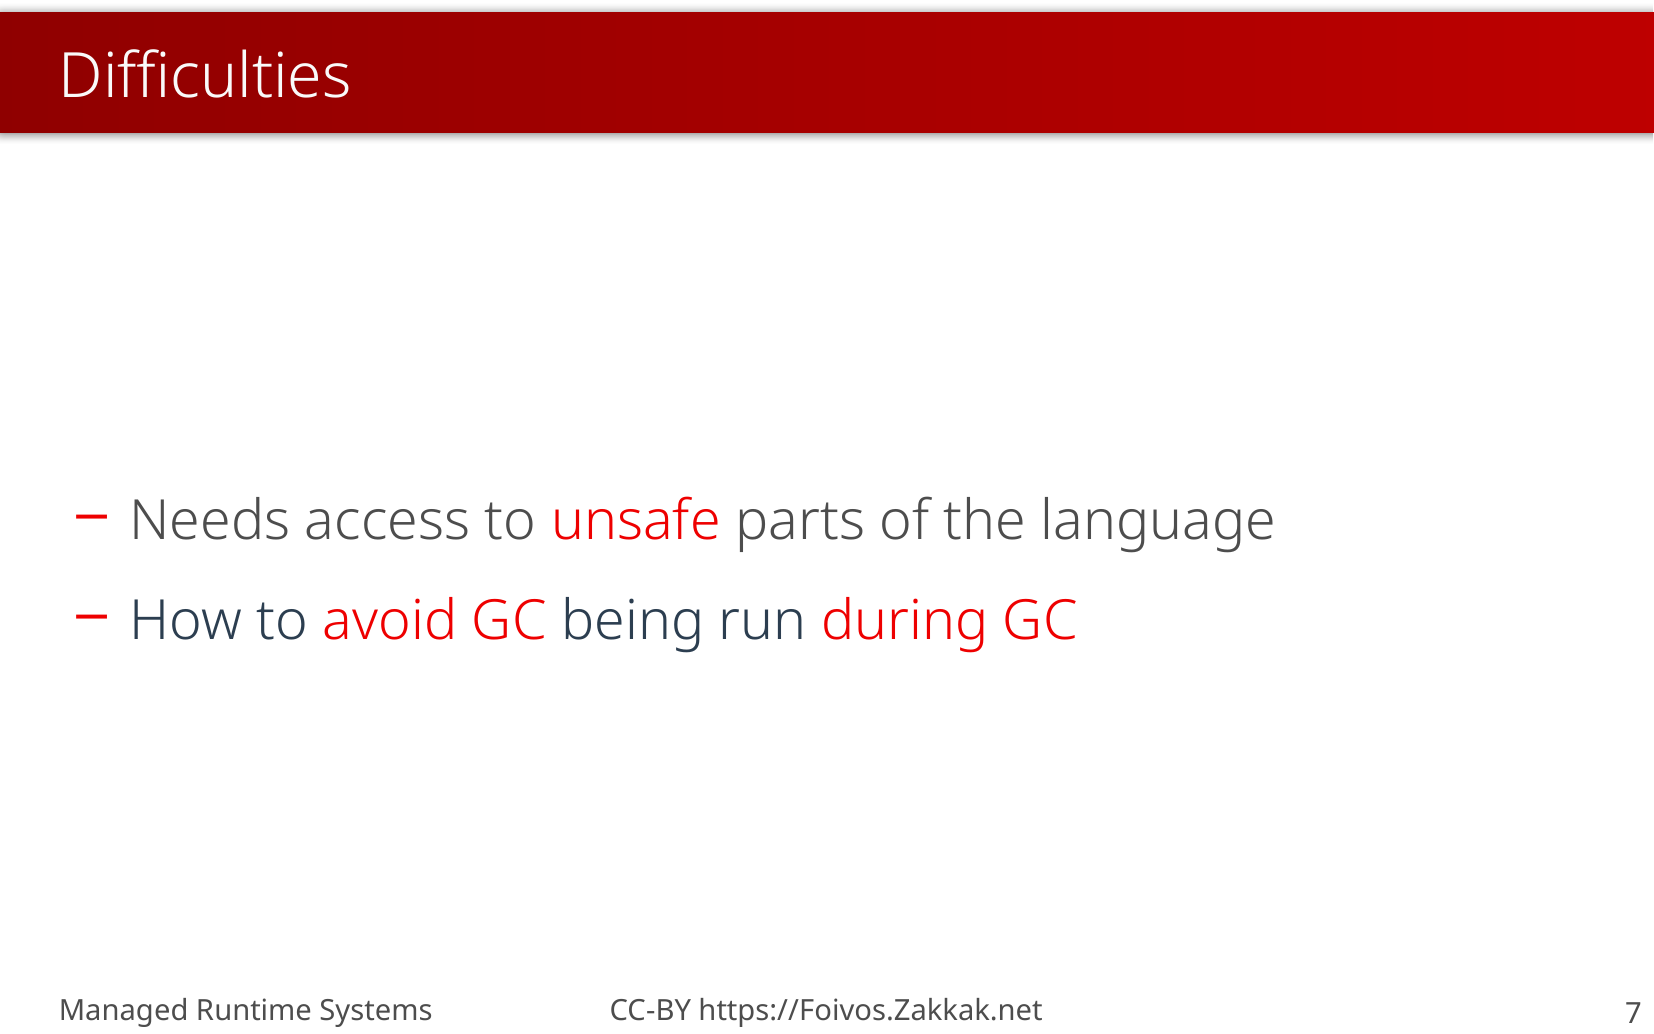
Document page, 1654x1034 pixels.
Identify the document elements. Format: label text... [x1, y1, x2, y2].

title Difficulties [58, 7, 1329, 139]
list Needs access to unsafe parts of the language How to avoid GC being run during GC [58, 176, 1594, 960]
